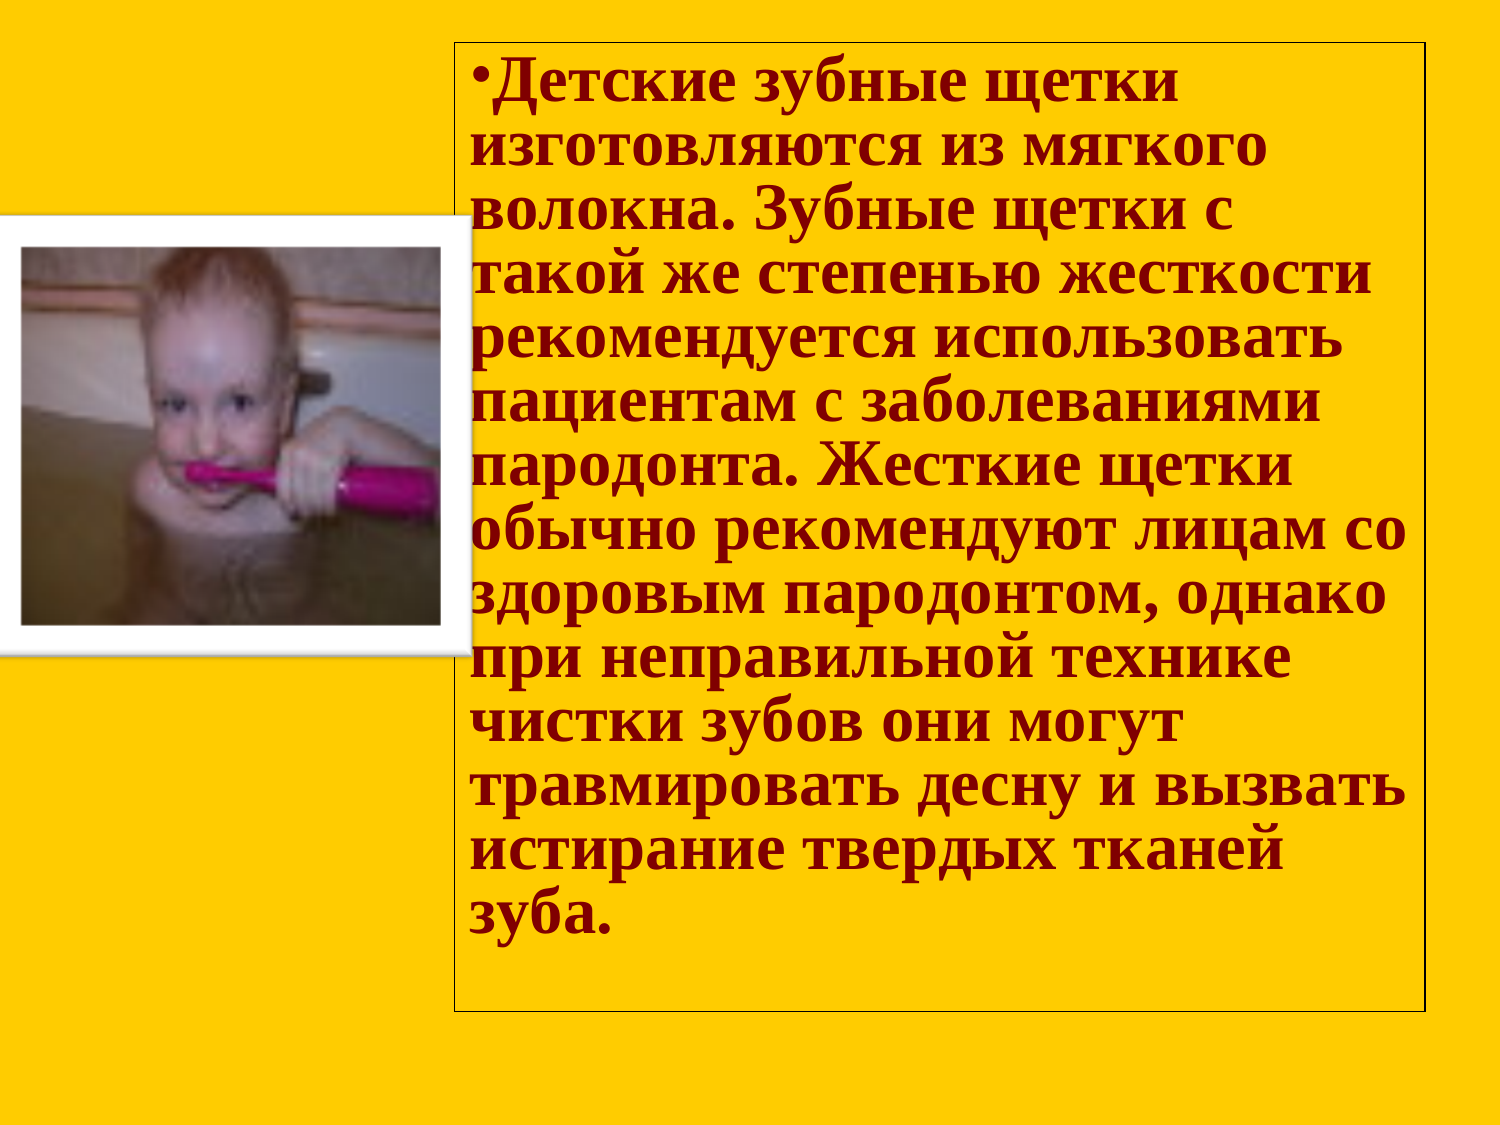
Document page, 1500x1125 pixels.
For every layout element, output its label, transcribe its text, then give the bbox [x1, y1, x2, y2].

list Детские зубные щетки изготовляются из мягкого волокна. Зубные щетки с такой же степенью жесткости рекомендуется использовать пациентам с заболеваниями пародонта. Жесткие щетки обычно рекомендуют лицам со здоровым пародонтом, однако при неправильной технике чистки зубов они могут травмировать десну и вызвать истирание твердых тканей зуба. [454, 42, 1425, 1012]
picture [0, 205, 482, 666]
